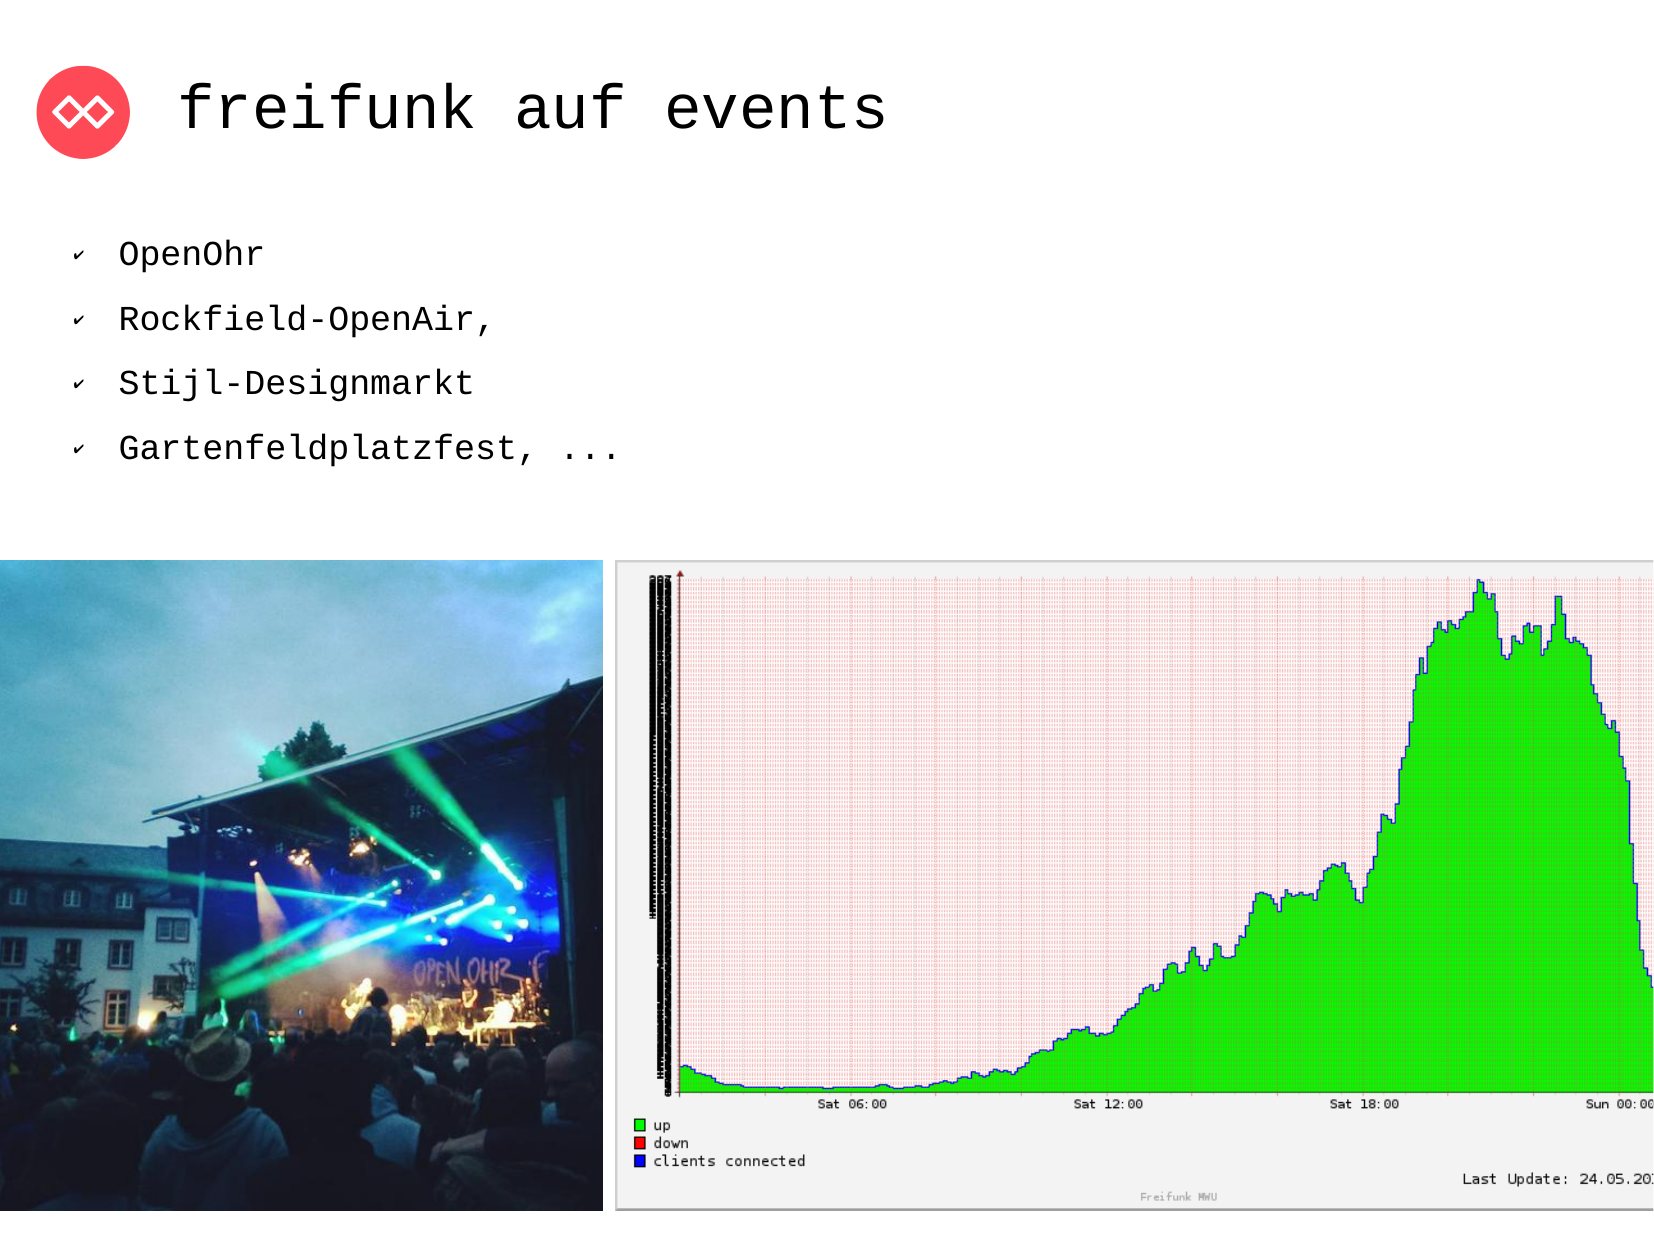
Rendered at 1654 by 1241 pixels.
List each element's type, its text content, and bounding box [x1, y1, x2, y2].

picture [0, 560, 603, 1211]
picture [17, 46, 149, 178]
picture [615, 560, 1654, 1211]
list OpenOhr Rockfield-OpenAir, Stijl-Designmarkt Gartenfeldplatzfest, ... [59, 236, 1034, 473]
title freifunk auf events [177, 8, 1465, 216]
